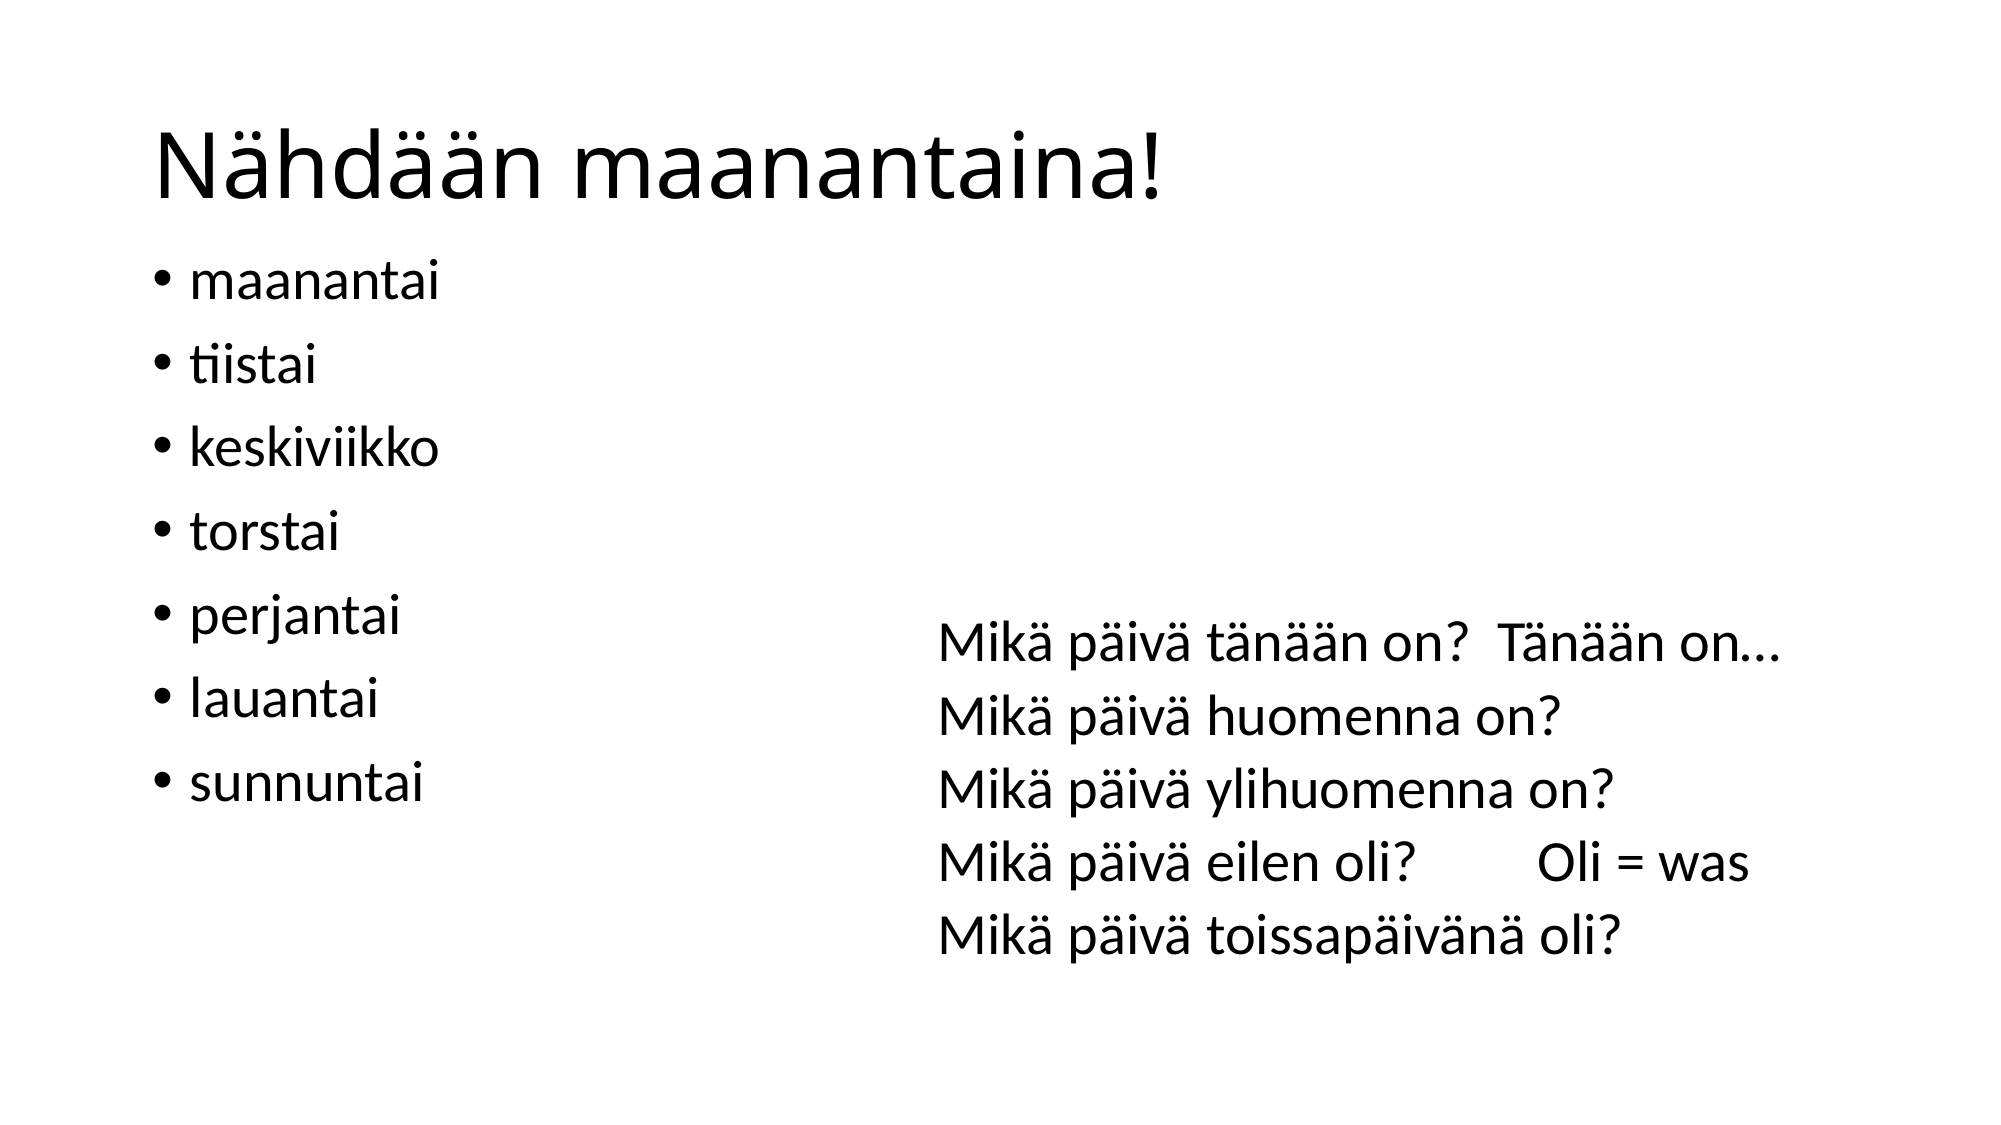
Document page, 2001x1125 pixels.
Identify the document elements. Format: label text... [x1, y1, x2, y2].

title Nähdään maanantaina! [137, 59, 1863, 241]
list maanantai tiistai keskiviikko torstai perjantai lauantai sunnuntai [137, 241, 1863, 837]
text_box Mikä päivä tänään on? Tänään on… Mikä päivä huomenna on? Mikä päivä ylihuomenna on? Mikä päivä eilen oli? Oli = was Mikä päivä toissapäivänä oli? [922, 612, 1951, 1125]
